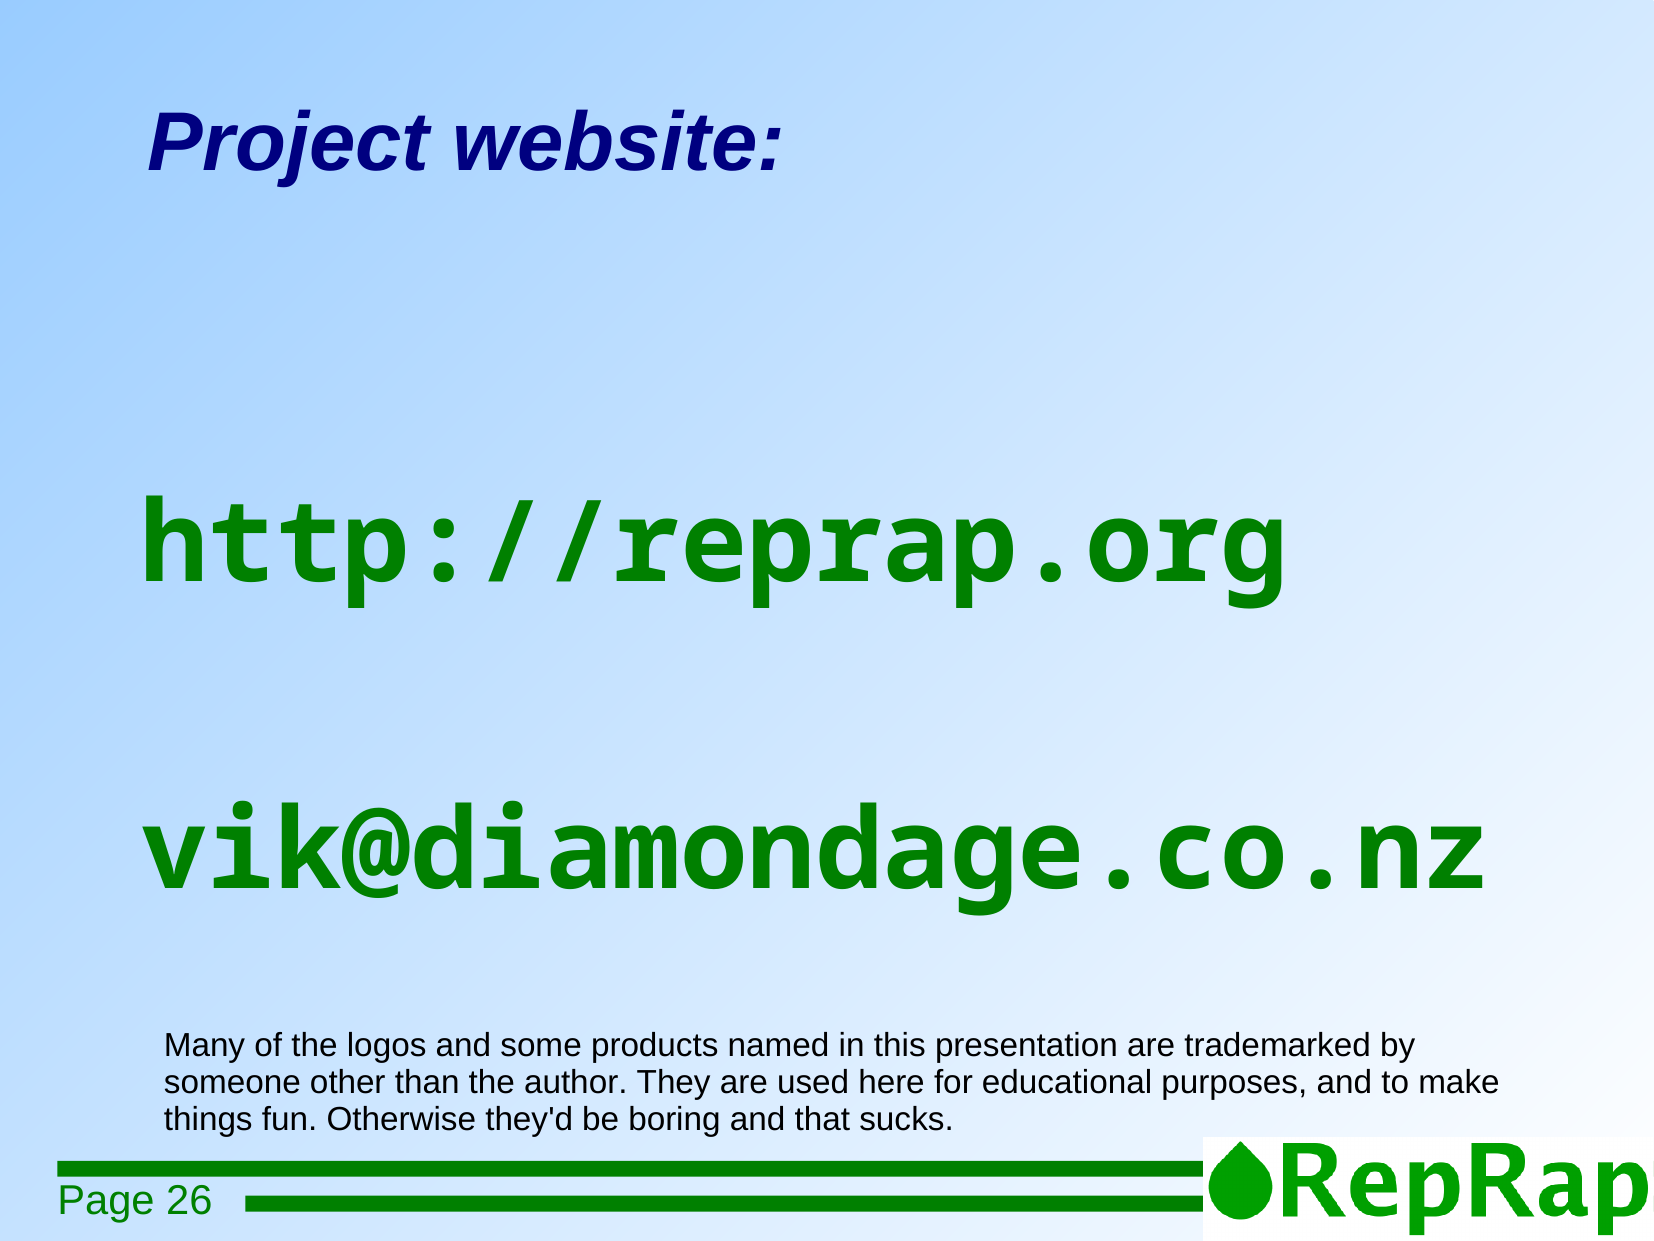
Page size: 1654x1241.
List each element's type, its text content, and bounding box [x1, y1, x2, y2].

text_box Many of the logos and some products named in this presentation are trademarked by someone other than the author. They are used here for educational purposes, and to make things fun. Otherwise they'd be boring and that sucks. [163, 1026, 1518, 1138]
picture [1203, 1137, 1654, 1241]
title Project website: [0, 38, 1654, 246]
text_box http://reprap.org vik@diamondage.co.nz [140, 461, 1521, 866]
